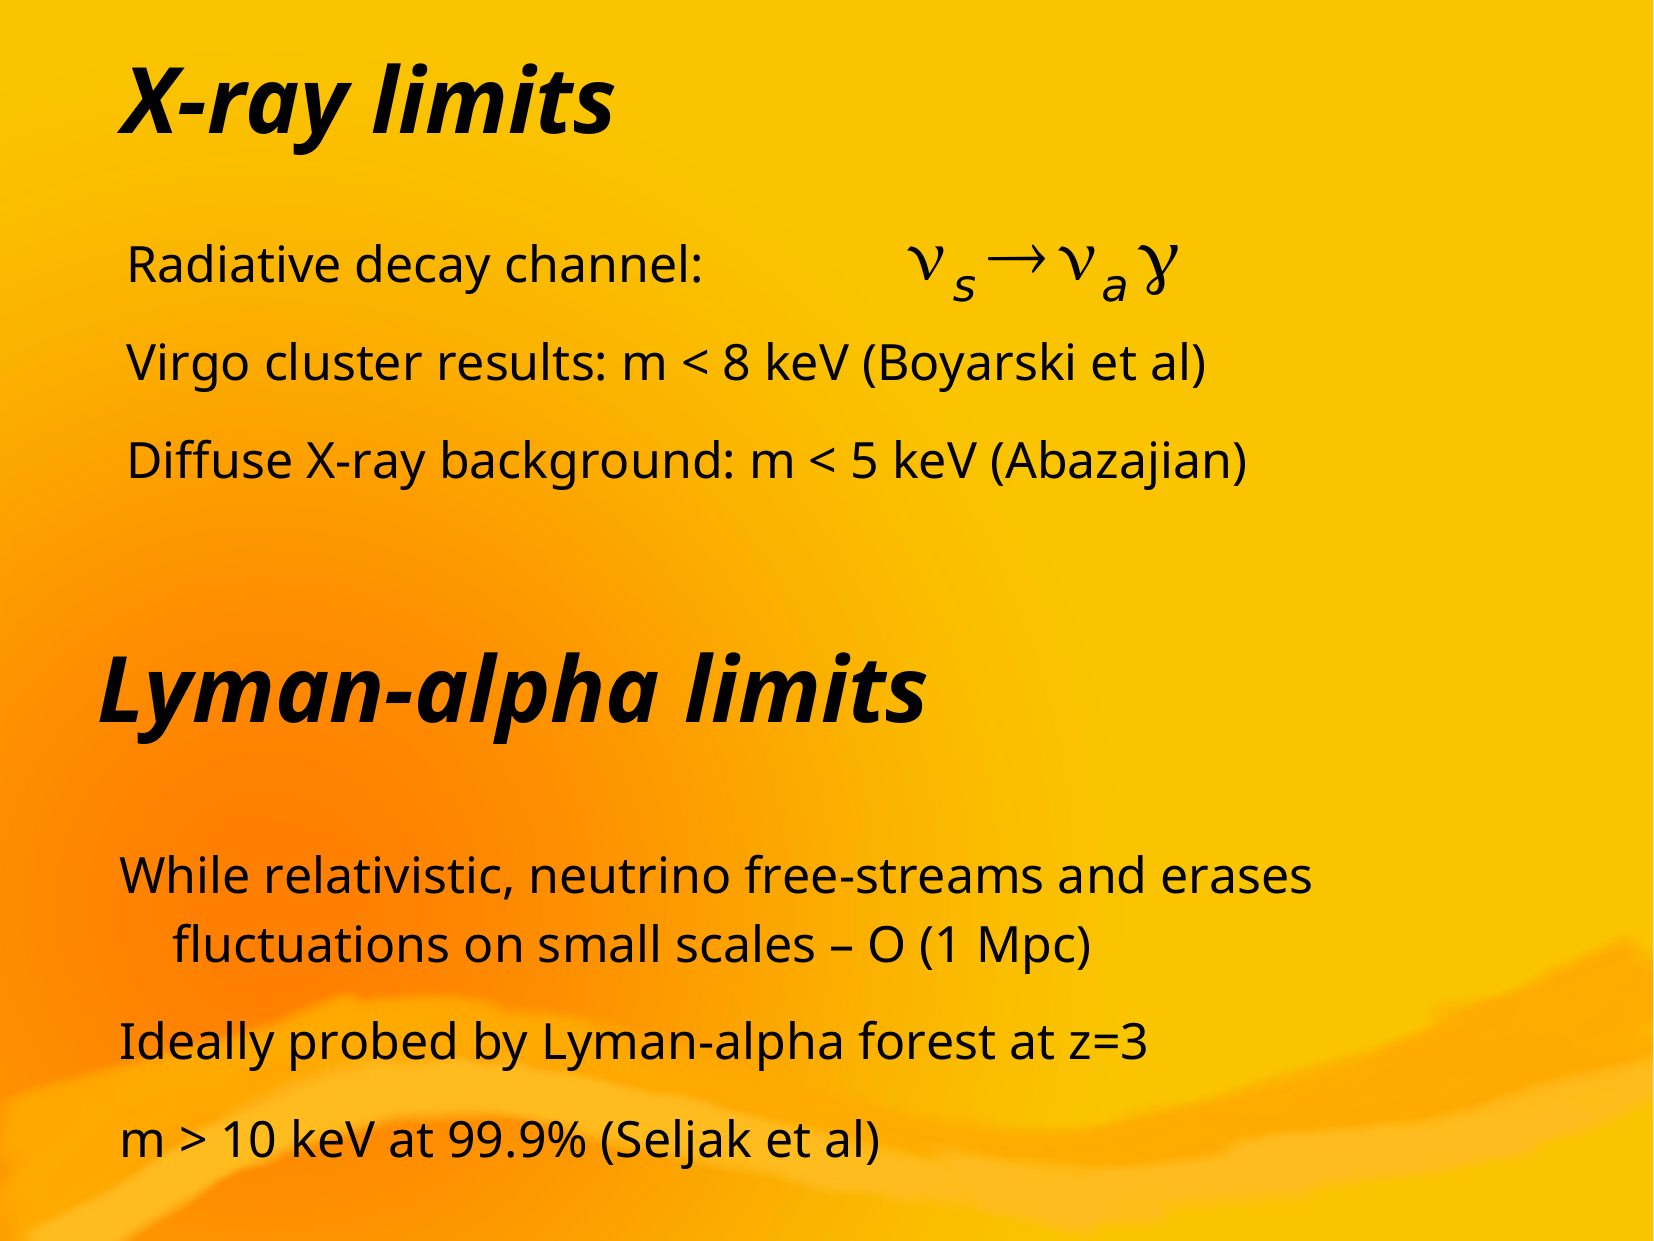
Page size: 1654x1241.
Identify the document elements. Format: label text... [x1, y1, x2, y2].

picture [0, 0, 1654, 1241]
title X-ray limits [122, 0, 1535, 243]
list While relativistic, neutrino free-streams and erases fluctuations on small scales – O (1 Mpc) Ideally probed by Lyman-alpha forest at z=3 m > 10 keV at 99.9% (Seljak et al) [101, 840, 1588, 1211]
list Radiative decay channel: Virgo cluster results: m < 8 keV (Boyarski et al) Diffuse X-ray background: m < 5 keV (Abazajian) [108, 229, 1595, 601]
chart [899, 243, 1191, 312]
title Lyman-alpha limits [97, 543, 1510, 832]
